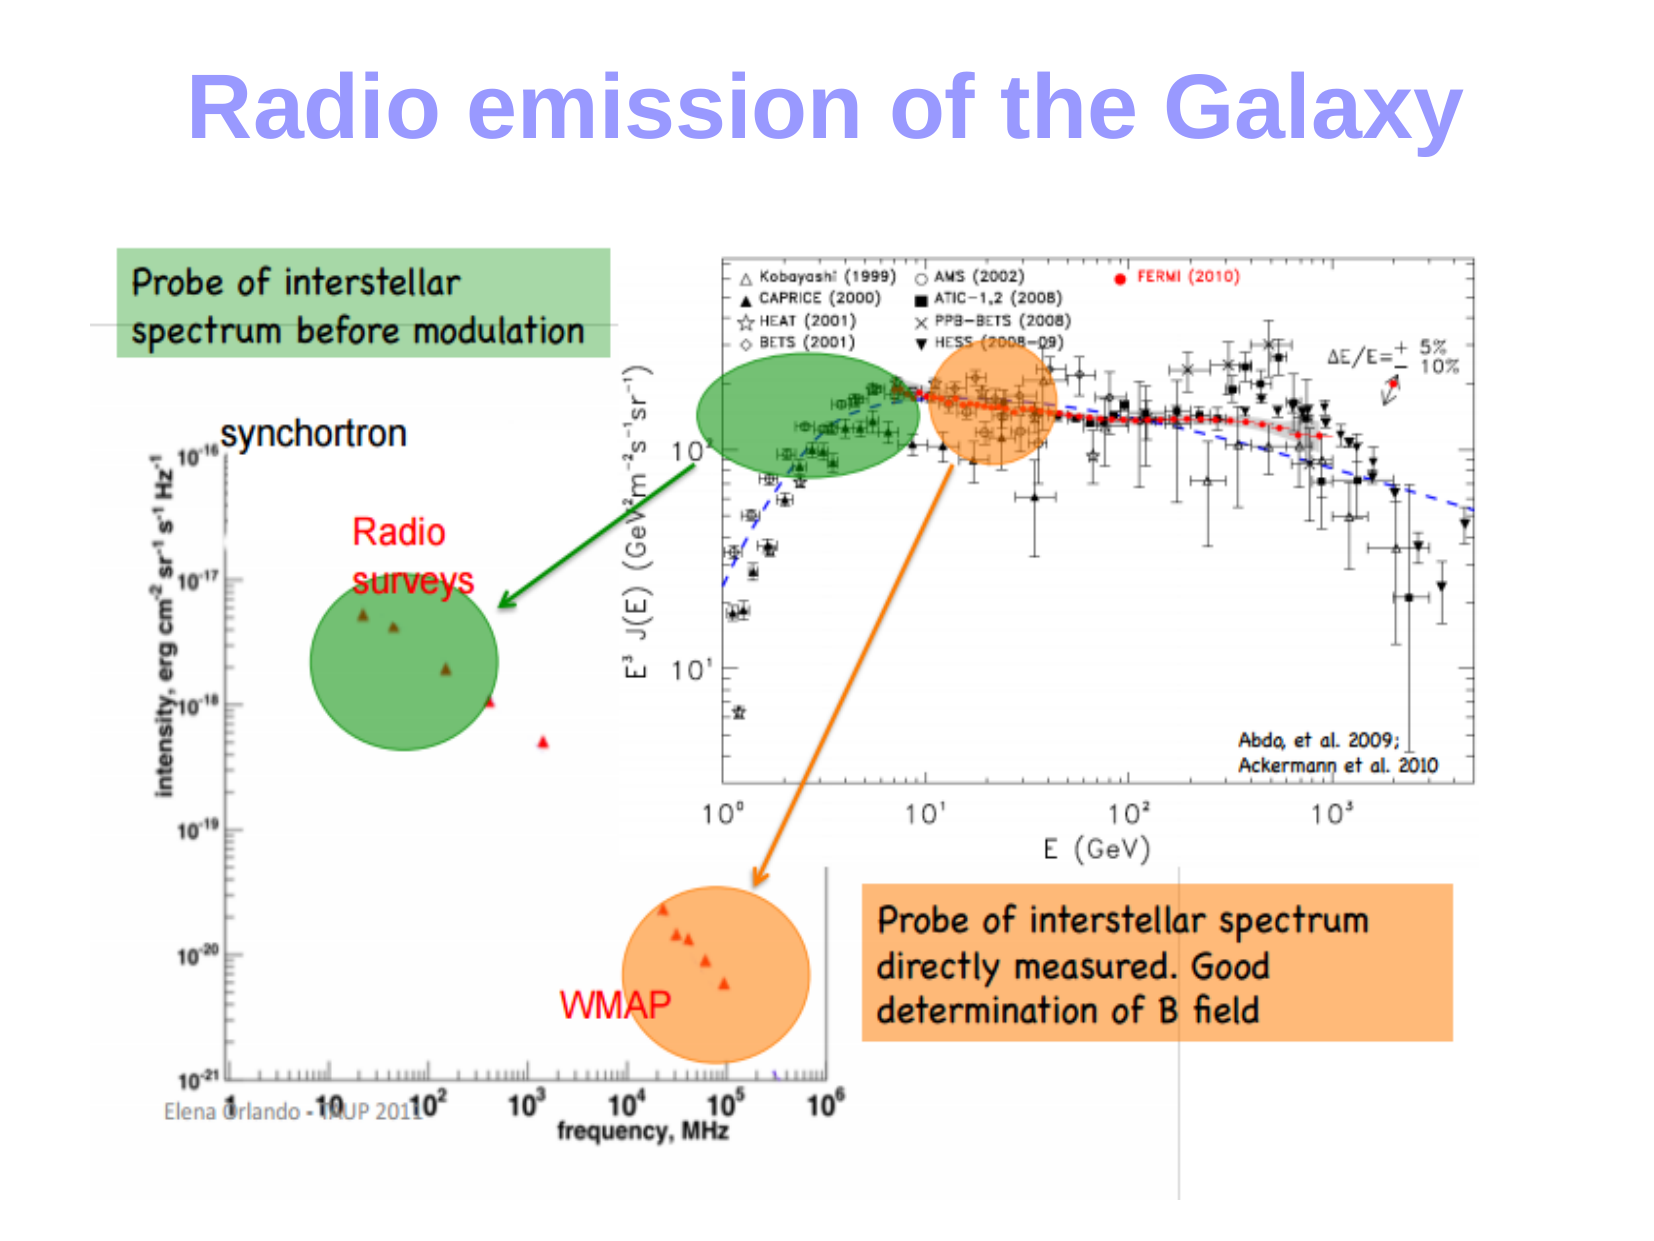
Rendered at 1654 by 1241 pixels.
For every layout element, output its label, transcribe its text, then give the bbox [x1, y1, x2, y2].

picture [90, 211, 1516, 1201]
title Radio emission of the Galaxy [82, 2, 1571, 211]
